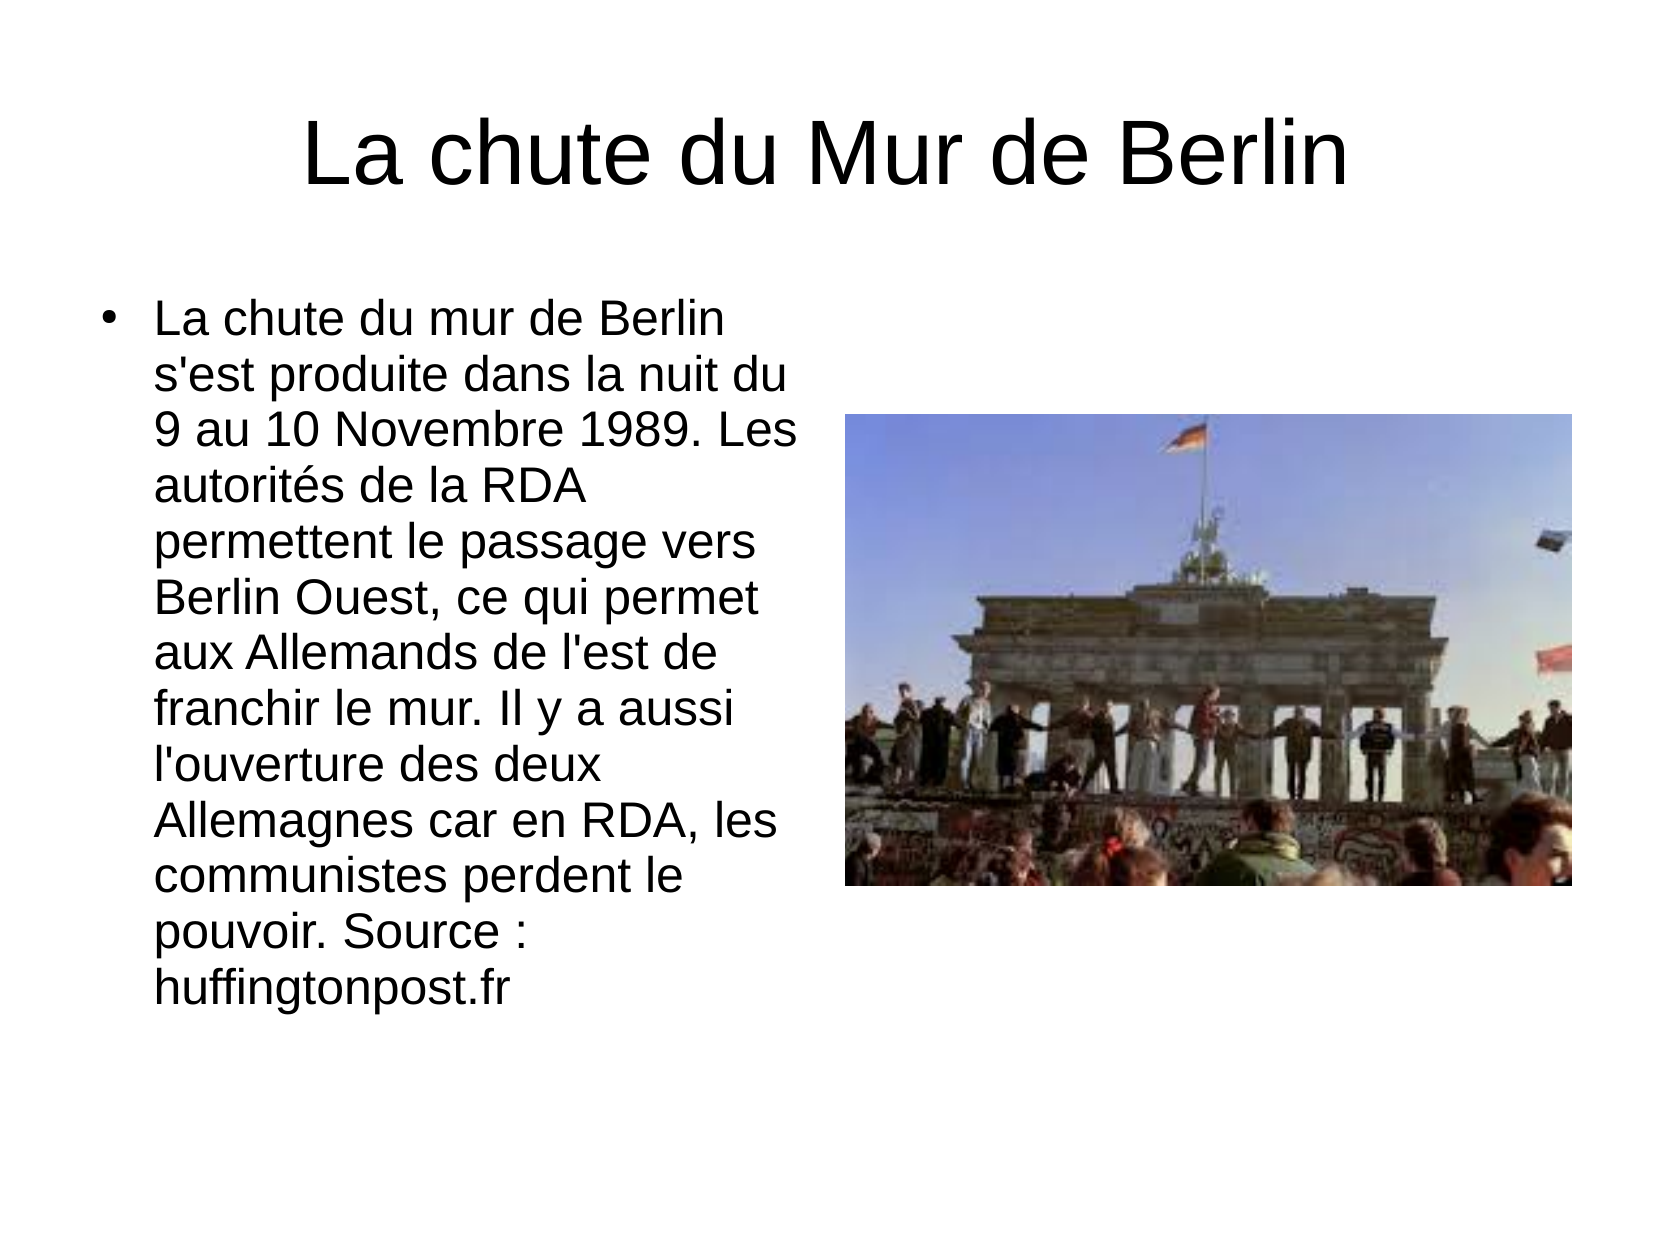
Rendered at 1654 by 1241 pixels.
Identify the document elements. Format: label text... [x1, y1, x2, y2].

picture [845, 414, 1572, 886]
list La chute du mur de Berlin s'est produite dans la nuit du 9 au 10 Novembre 1989. Les autorités de la RDA permettent le passage vers Berlin Ouest, ce qui permet aux Allemands de l'est de franchir le mur. Il y a aussi l'ouverture des deux Allemagnes car en RDA, les communistes perdent le pouvoir. Source : huffingtonpost.fr [82, 290, 809, 1010]
title La chute du Mur de Berlin [82, 49, 1571, 257]
